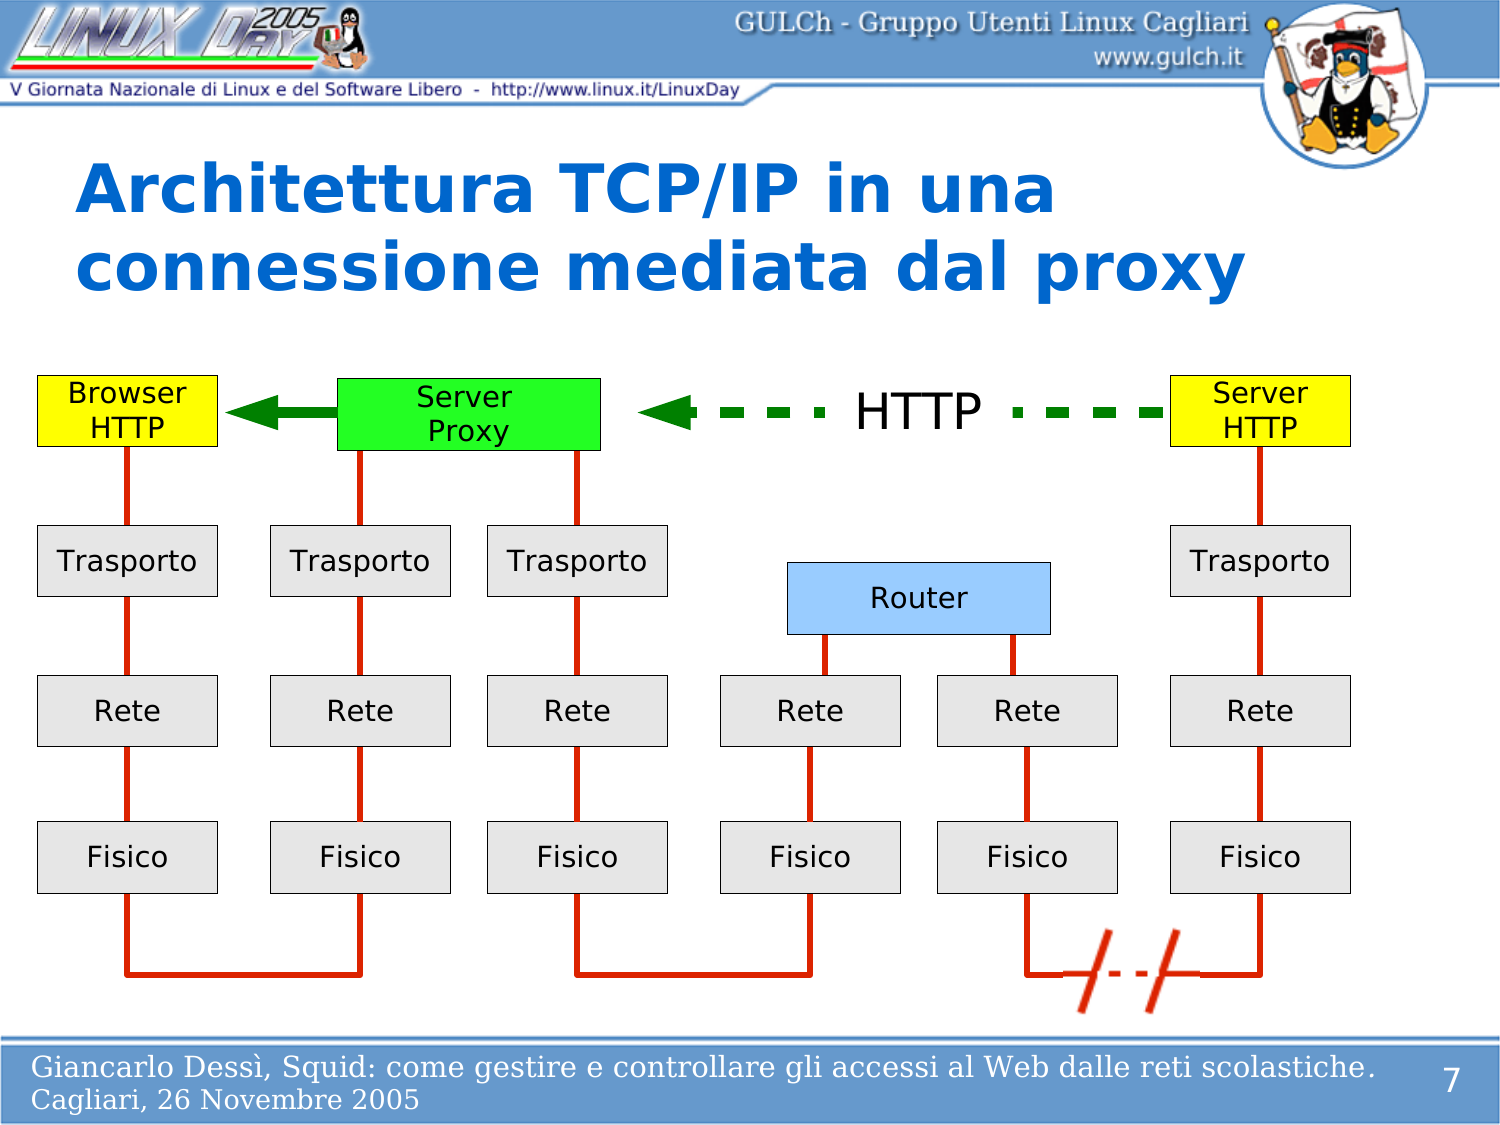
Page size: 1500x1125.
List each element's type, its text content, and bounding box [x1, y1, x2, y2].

text_box Server Proxy [337, 378, 601, 451]
picture [0, 0, 1500, 1125]
text_box Rete [1170, 675, 1351, 747]
text_box Rete [720, 675, 901, 747]
text_box Fisico [487, 821, 668, 894]
text_box Browser HTTP [37, 375, 218, 447]
text_box Fisico [270, 821, 451, 894]
text_box Rete [37, 675, 218, 747]
text_box Fisico [37, 821, 218, 894]
text_box Fisico [1170, 821, 1351, 894]
text_box Trasporto [270, 525, 451, 597]
text_box Rete [487, 675, 668, 747]
text_box HTTP [825, 375, 1013, 451]
text_box Trasporto [37, 525, 218, 597]
text_box Trasporto [487, 525, 668, 597]
text_box Fisico [937, 821, 1118, 894]
text_box Rete [270, 675, 451, 747]
text_box Fisico [720, 821, 901, 894]
text_box Architettura TCP/IP in una connessione mediata dal proxy [75, 150, 1247, 306]
text_box Server HTTP [1170, 375, 1351, 447]
text_box Trasporto [1170, 525, 1351, 597]
text_box Router [787, 562, 1051, 635]
text_box Rete [937, 675, 1118, 747]
